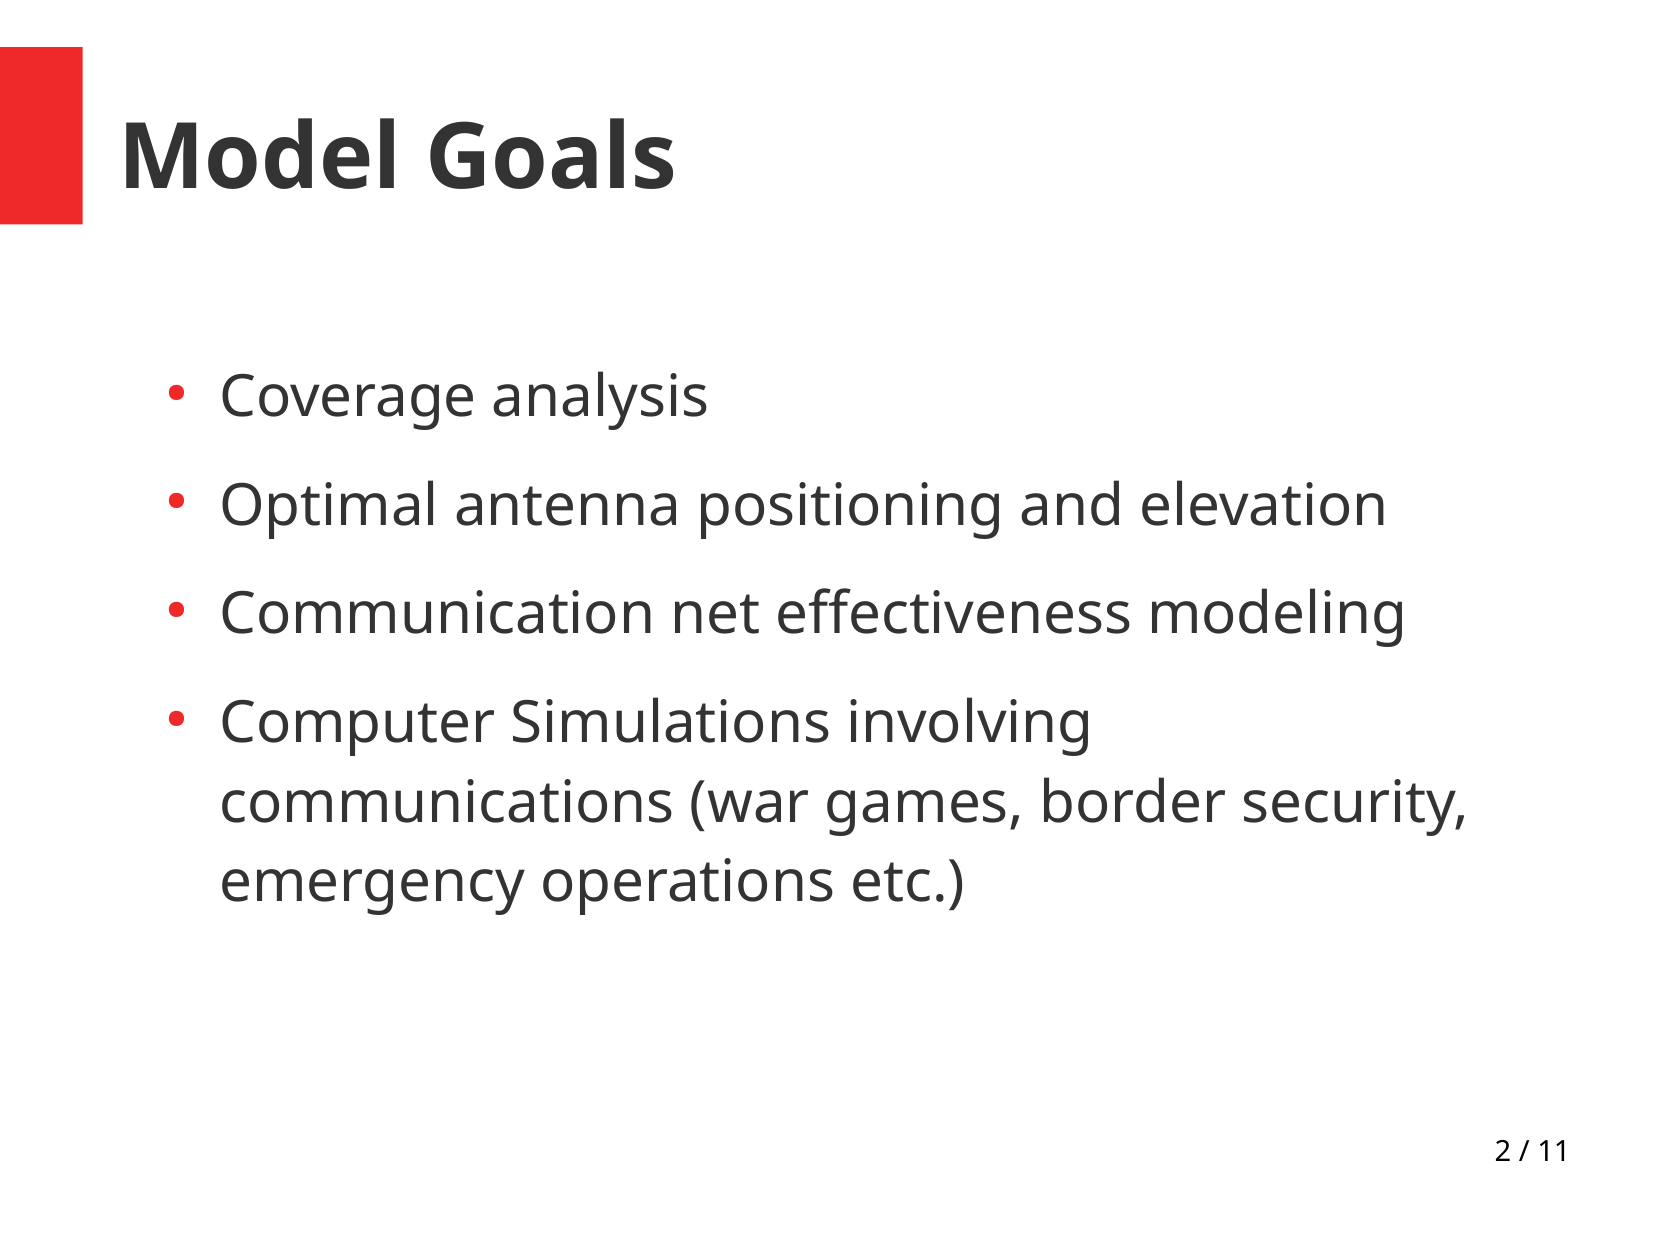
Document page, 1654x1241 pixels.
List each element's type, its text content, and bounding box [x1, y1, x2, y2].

title Model Goals [118, 49, 1571, 257]
list Coverage analysis Optimal antenna positioning and elevation Communication net effectiveness modeling Computer Simulations involving communications (war games, border security, emergency operations etc.) [118, 354, 1536, 1074]
